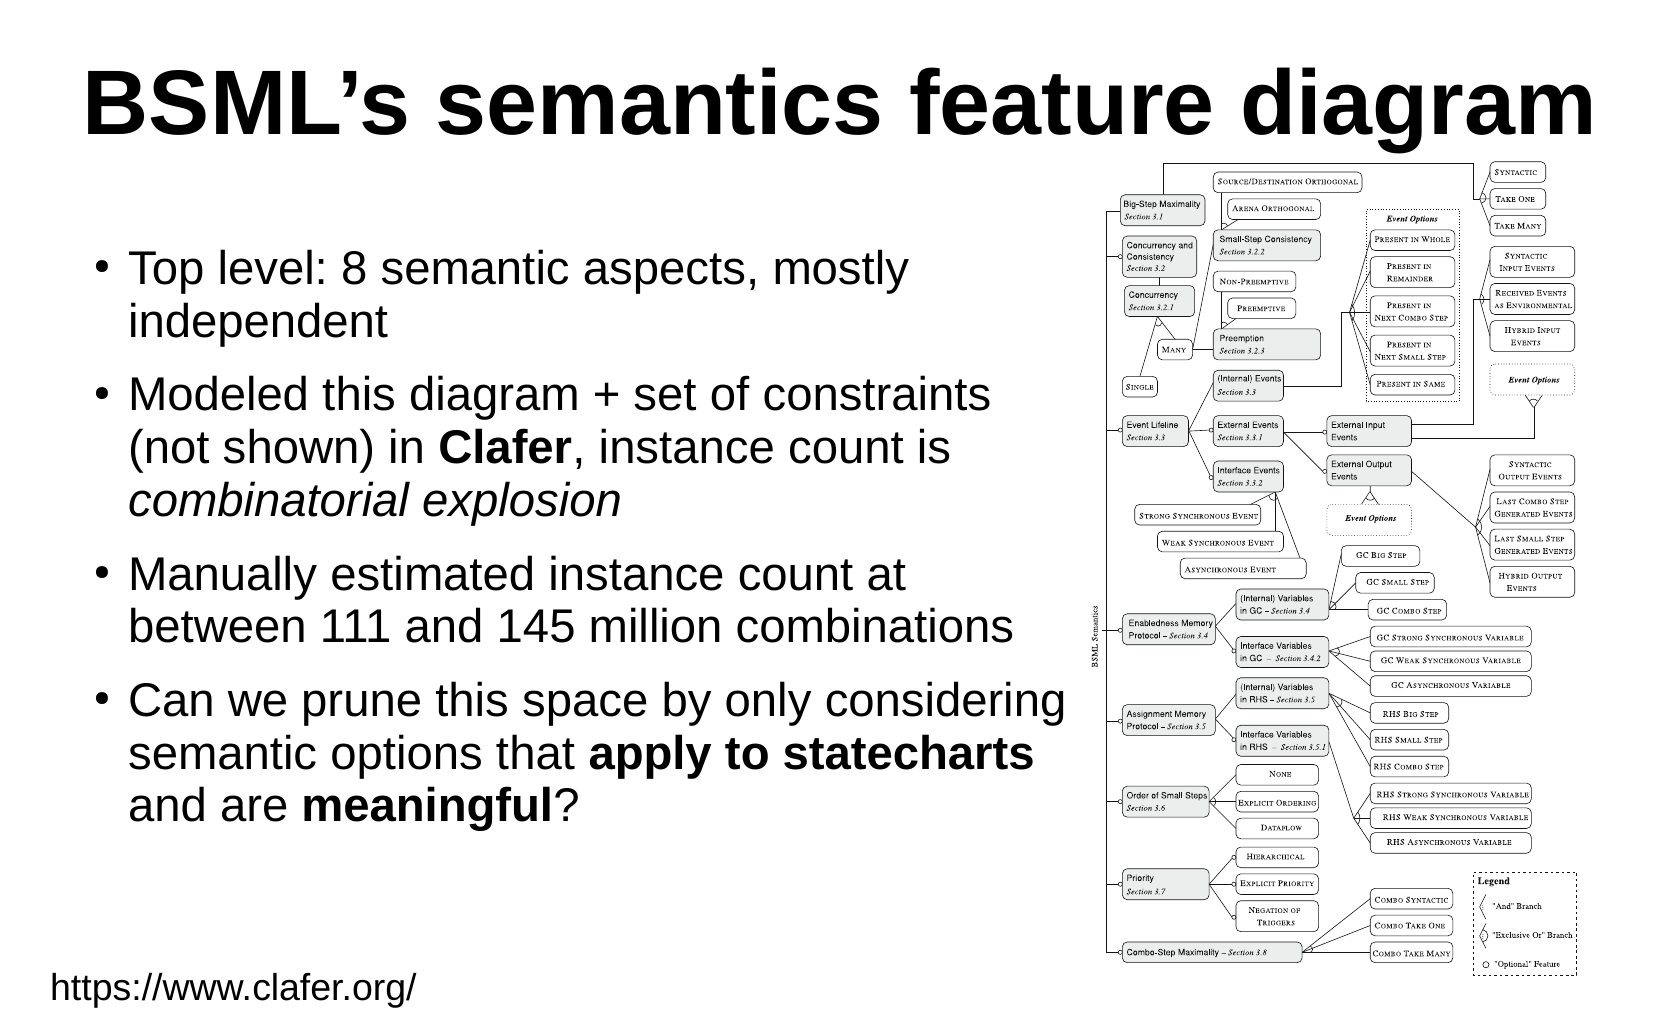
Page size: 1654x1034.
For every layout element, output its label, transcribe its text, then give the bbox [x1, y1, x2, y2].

picture [1086, 206, 1583, 981]
text_box https://www.clafer.org/ [35, 958, 851, 1016]
list Top level: 8 semantic aspects, mostly independent Modeled this diagram + set of constraints (not shown) in Clafer, instance count is combinatorial explosion Manually estimated instance count at between 111 and 145 million combinations Can we prune this space by only considering semantic options that apply to statecharts and are meaningful? [82, 241, 1087, 842]
title BSML’s semantics feature diagram [82, 0, 1619, 206]
